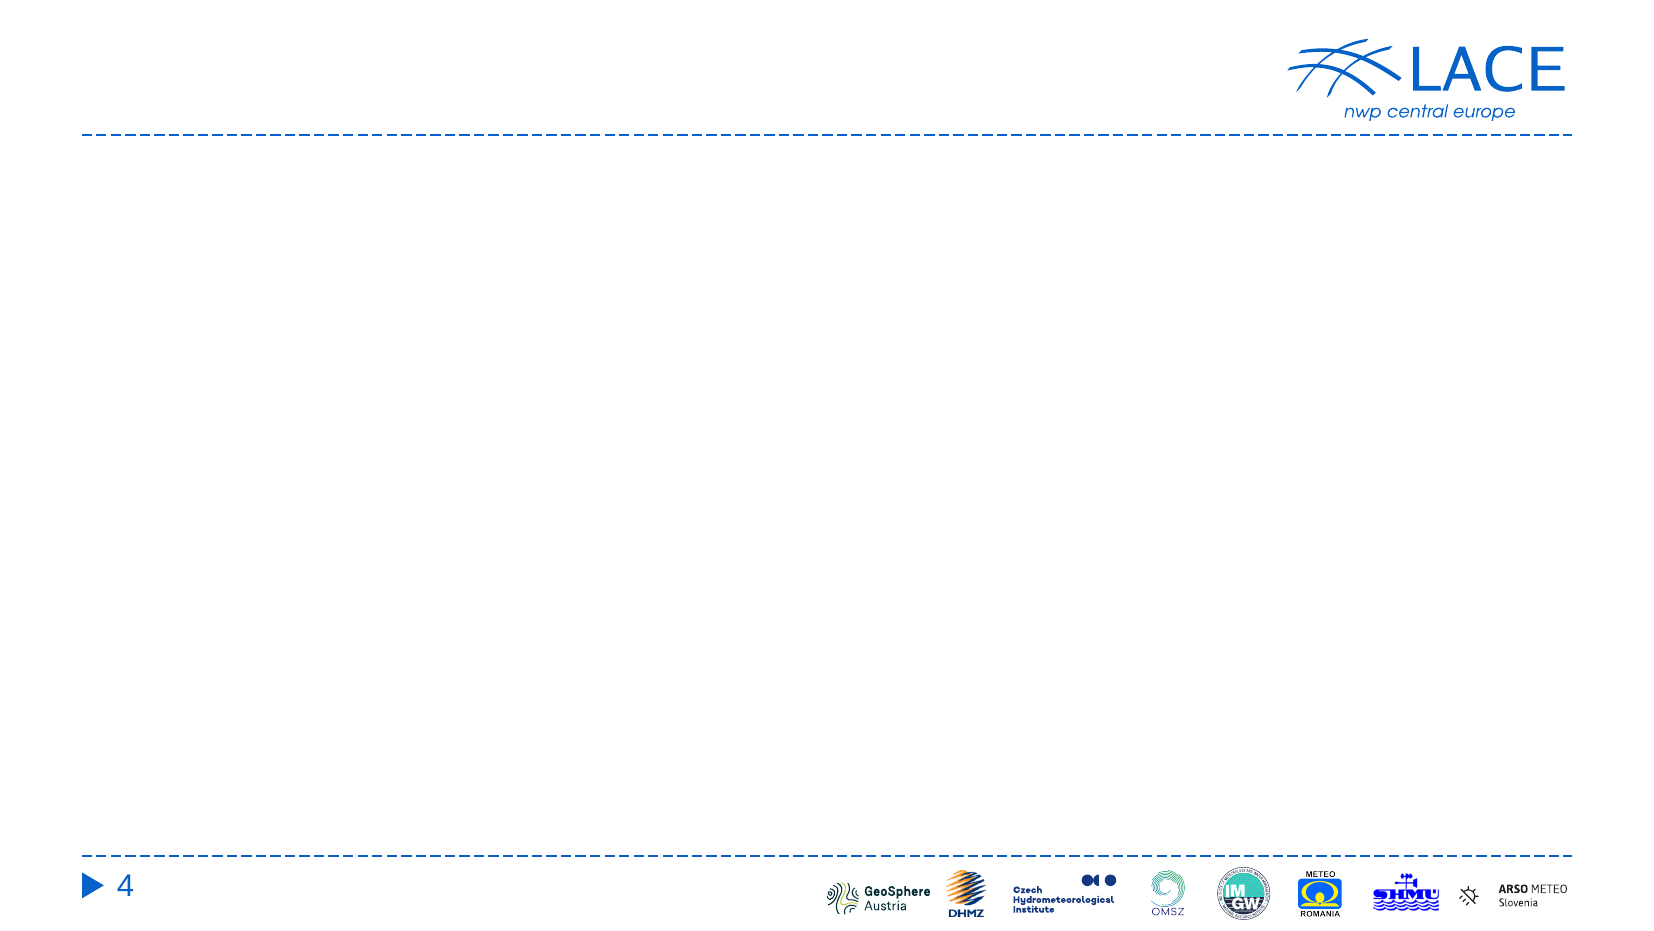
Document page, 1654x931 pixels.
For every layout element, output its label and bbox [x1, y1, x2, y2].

picture [946, 870, 986, 917]
picture [1151, 870, 1185, 918]
picture [1296, 870, 1344, 918]
picture [1373, 873, 1439, 911]
